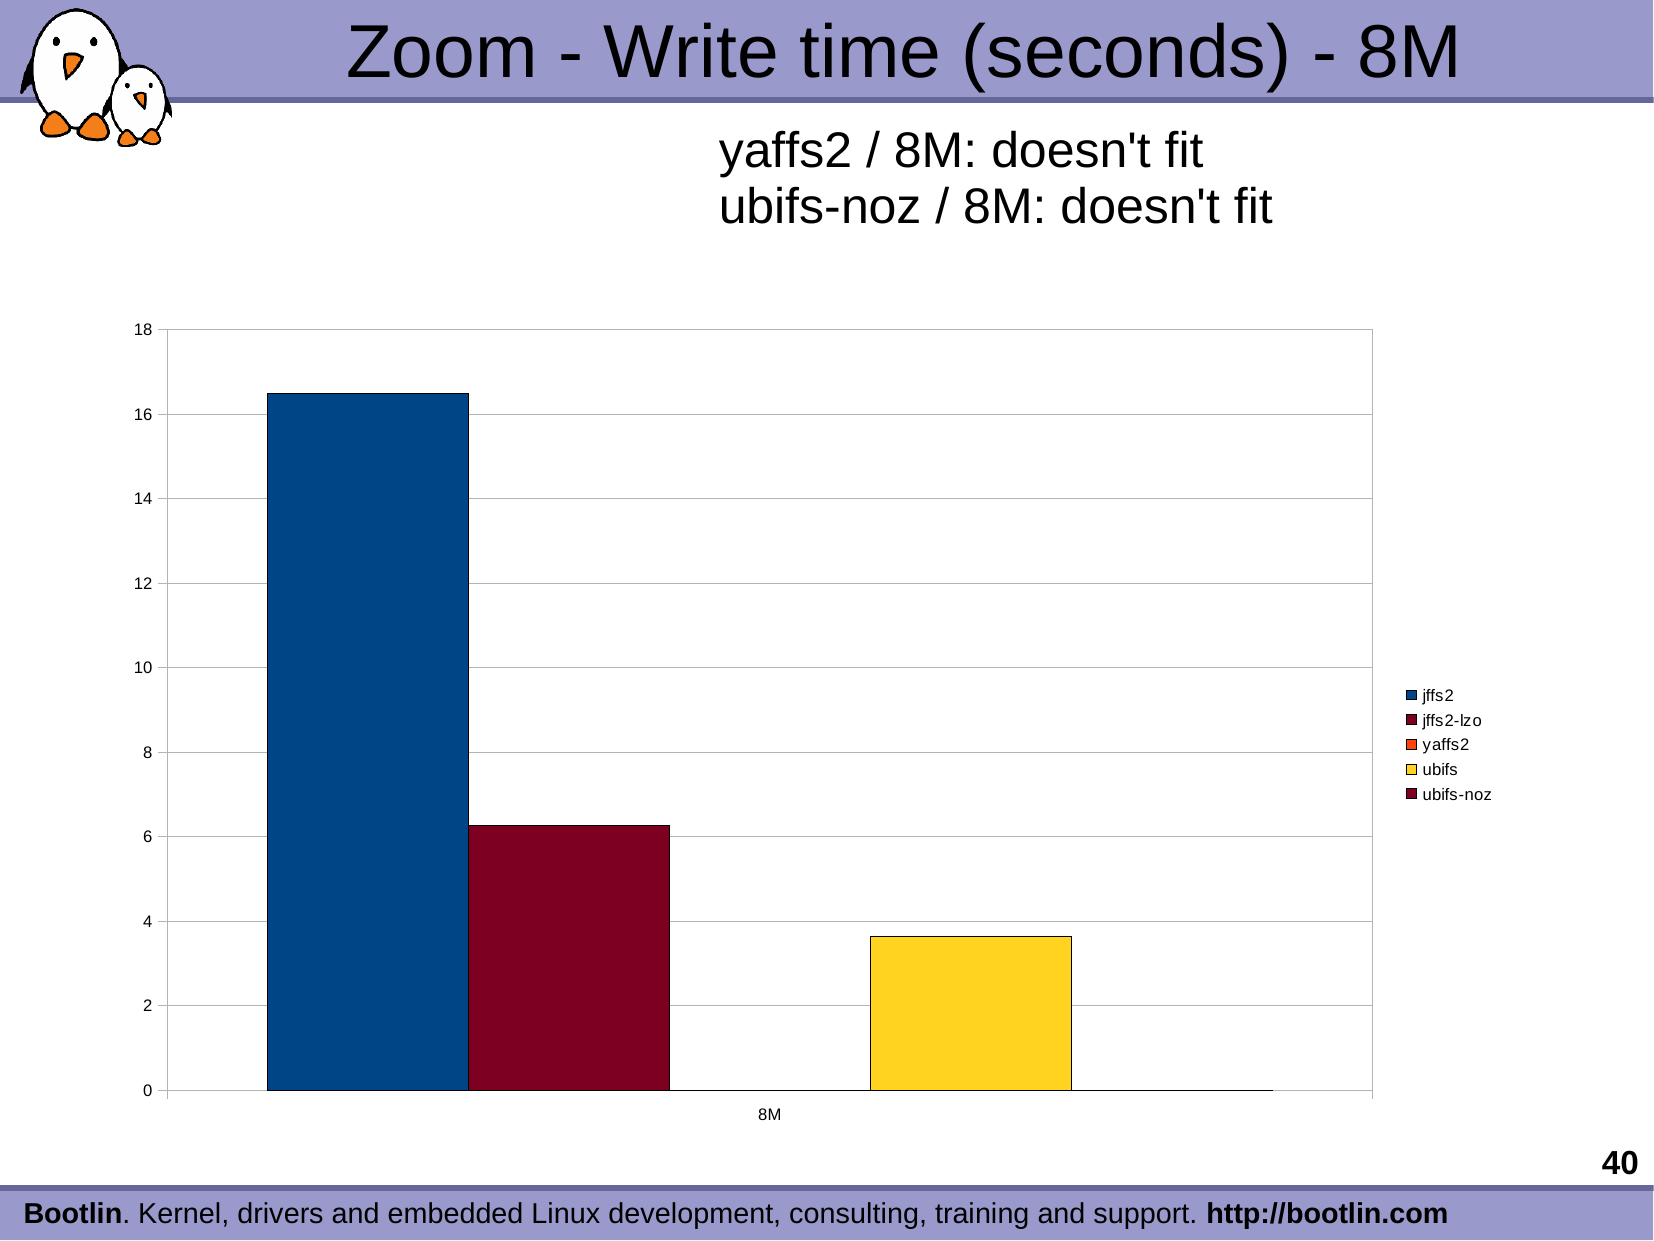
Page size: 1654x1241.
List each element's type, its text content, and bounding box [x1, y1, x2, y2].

title Zoom - Write time (seconds) - 8M [178, 5, 1631, 97]
text_box yaffs2 / 8M: doesn't fit ubifs-noz / 8M: doesn't fit [718, 122, 1471, 247]
chart [105, 304, 1518, 1155]
picture [20, 8, 172, 147]
